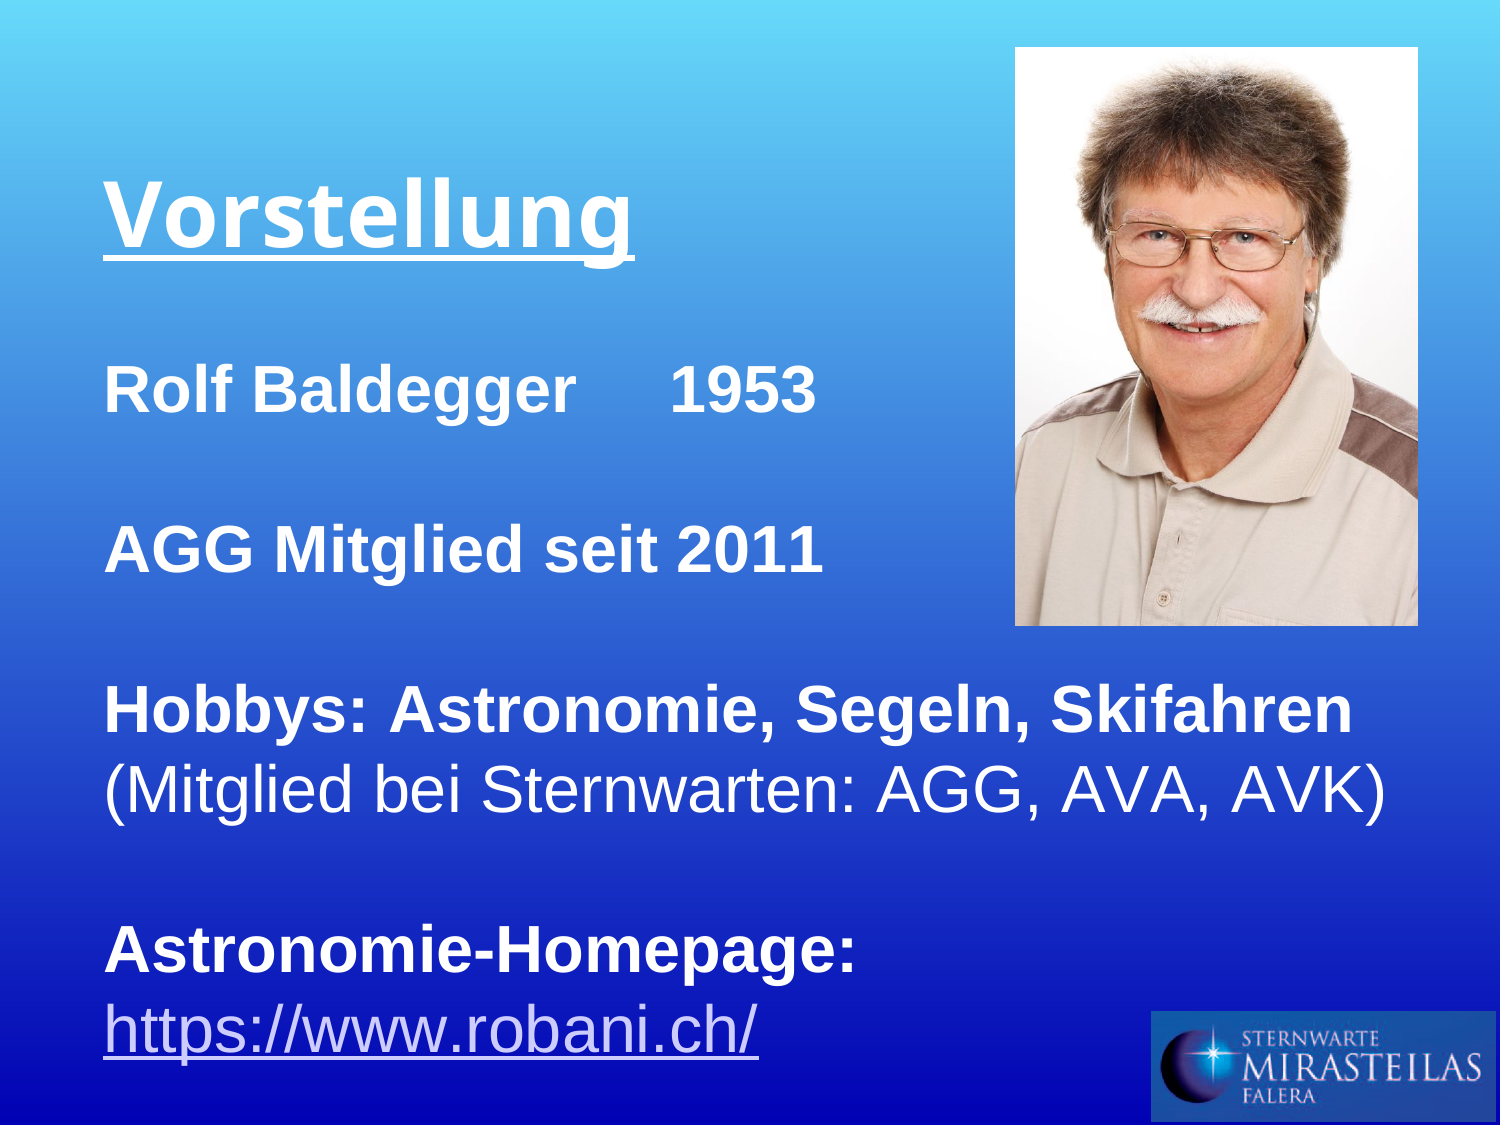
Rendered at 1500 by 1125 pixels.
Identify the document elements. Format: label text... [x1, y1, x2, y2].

picture [1151, 1011, 1496, 1122]
picture [1015, 47, 1418, 626]
text_box Vorstellung Rolf Baldegger 1953 AGG Mitglied seit 2011 Hobbys: Astronomie, Segeln, Skifahren (Mitglied bei Sternwarten: AGG, AVA, AVK) Astronomie-Homepage: https://www.robani.ch/ [88, 148, 1015, 242]
